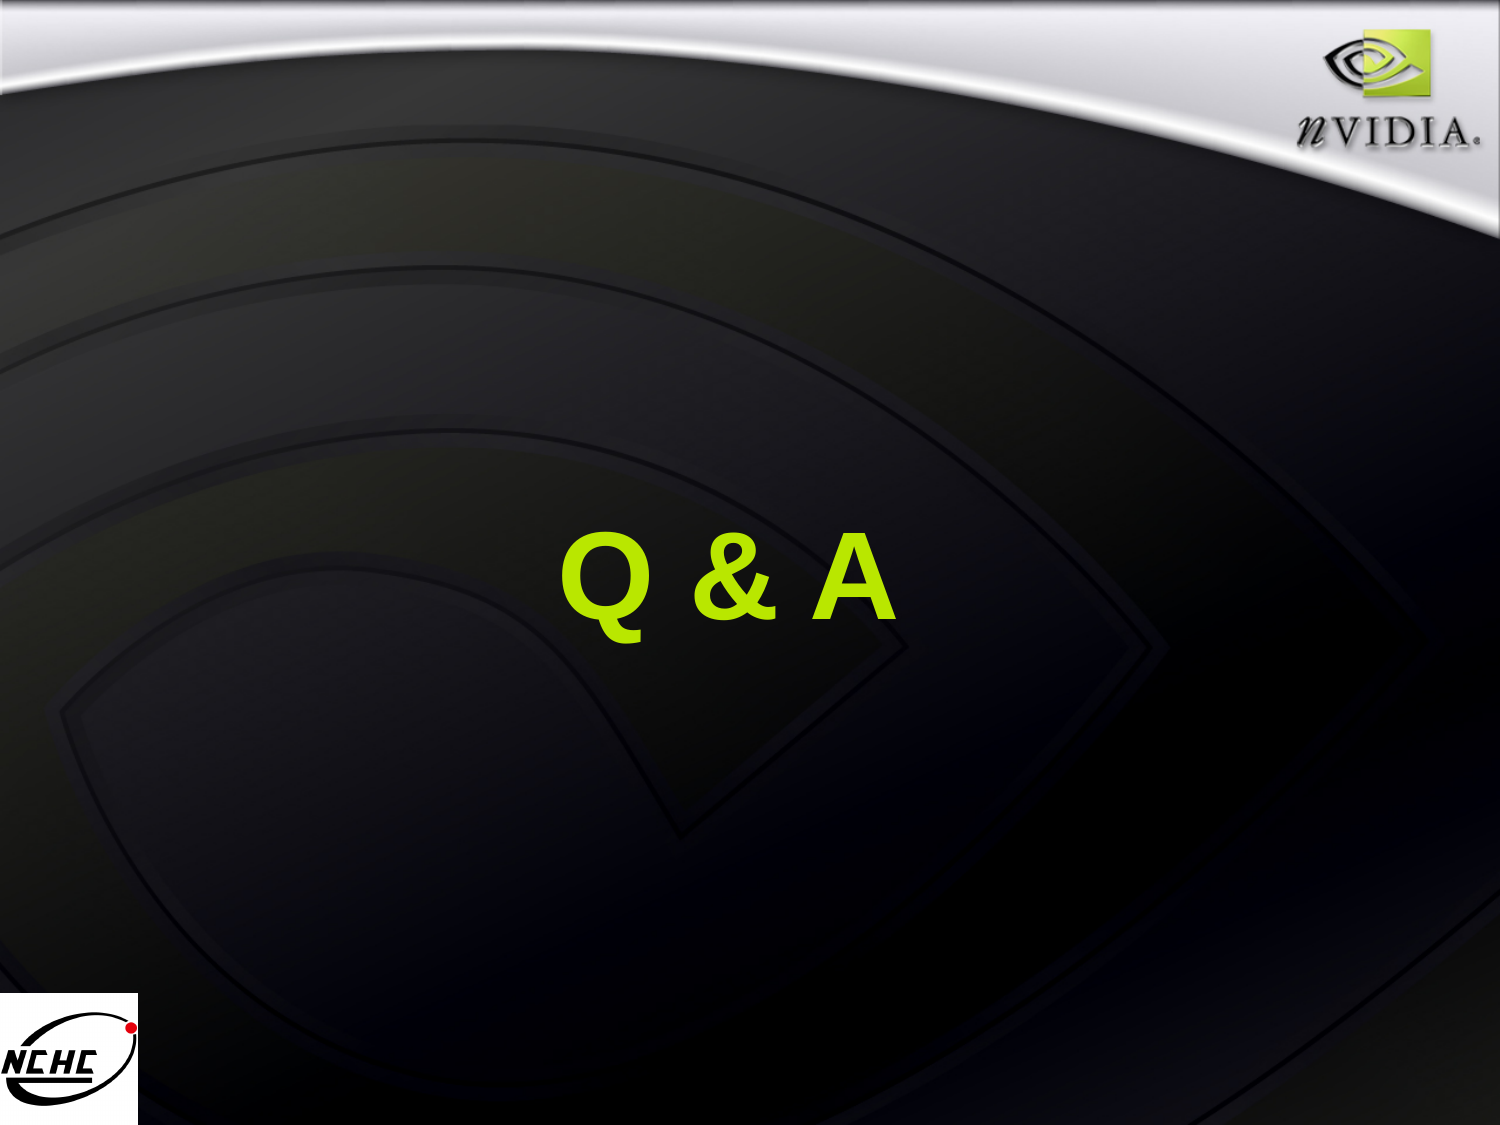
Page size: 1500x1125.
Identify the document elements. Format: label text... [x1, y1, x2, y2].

picture [0, 0, 1500, 1125]
title Q & A [501, 472, 945, 680]
